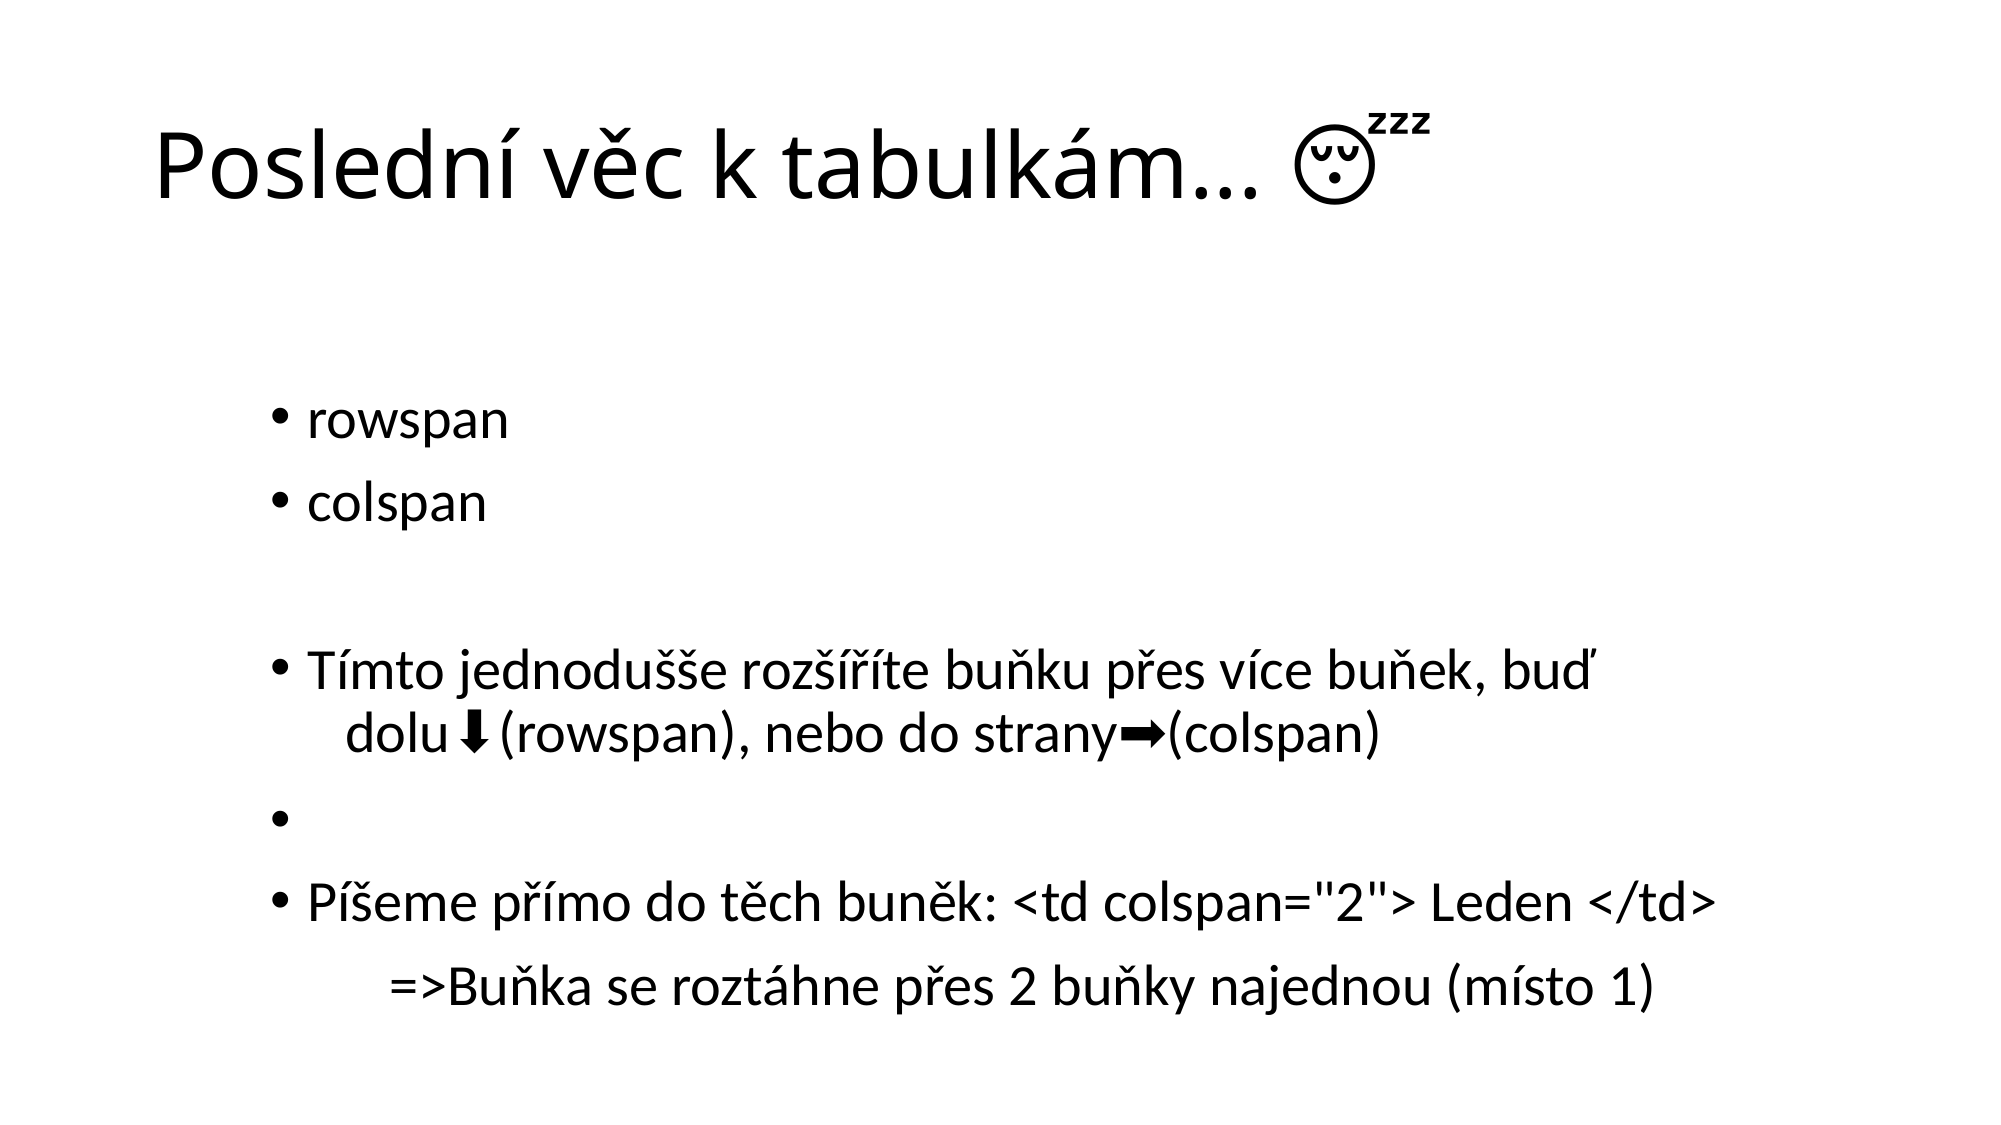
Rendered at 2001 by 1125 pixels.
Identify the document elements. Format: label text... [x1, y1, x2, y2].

title Poslední věc k tabulkám... 😴💤 [137, 59, 1863, 278]
list rowspan colspan Tímto jednodušše rozšíříte buňku přes více buňek, buď dolu⬇️(rowspan), nebo do strany➡️(colspan) Píšeme přímo do těch buněk: <td colspan="2"> Leden </td> =>Buňka se roztáhne přes 2 buňky najednou (místo 1) [255, 380, 1981, 1095]
